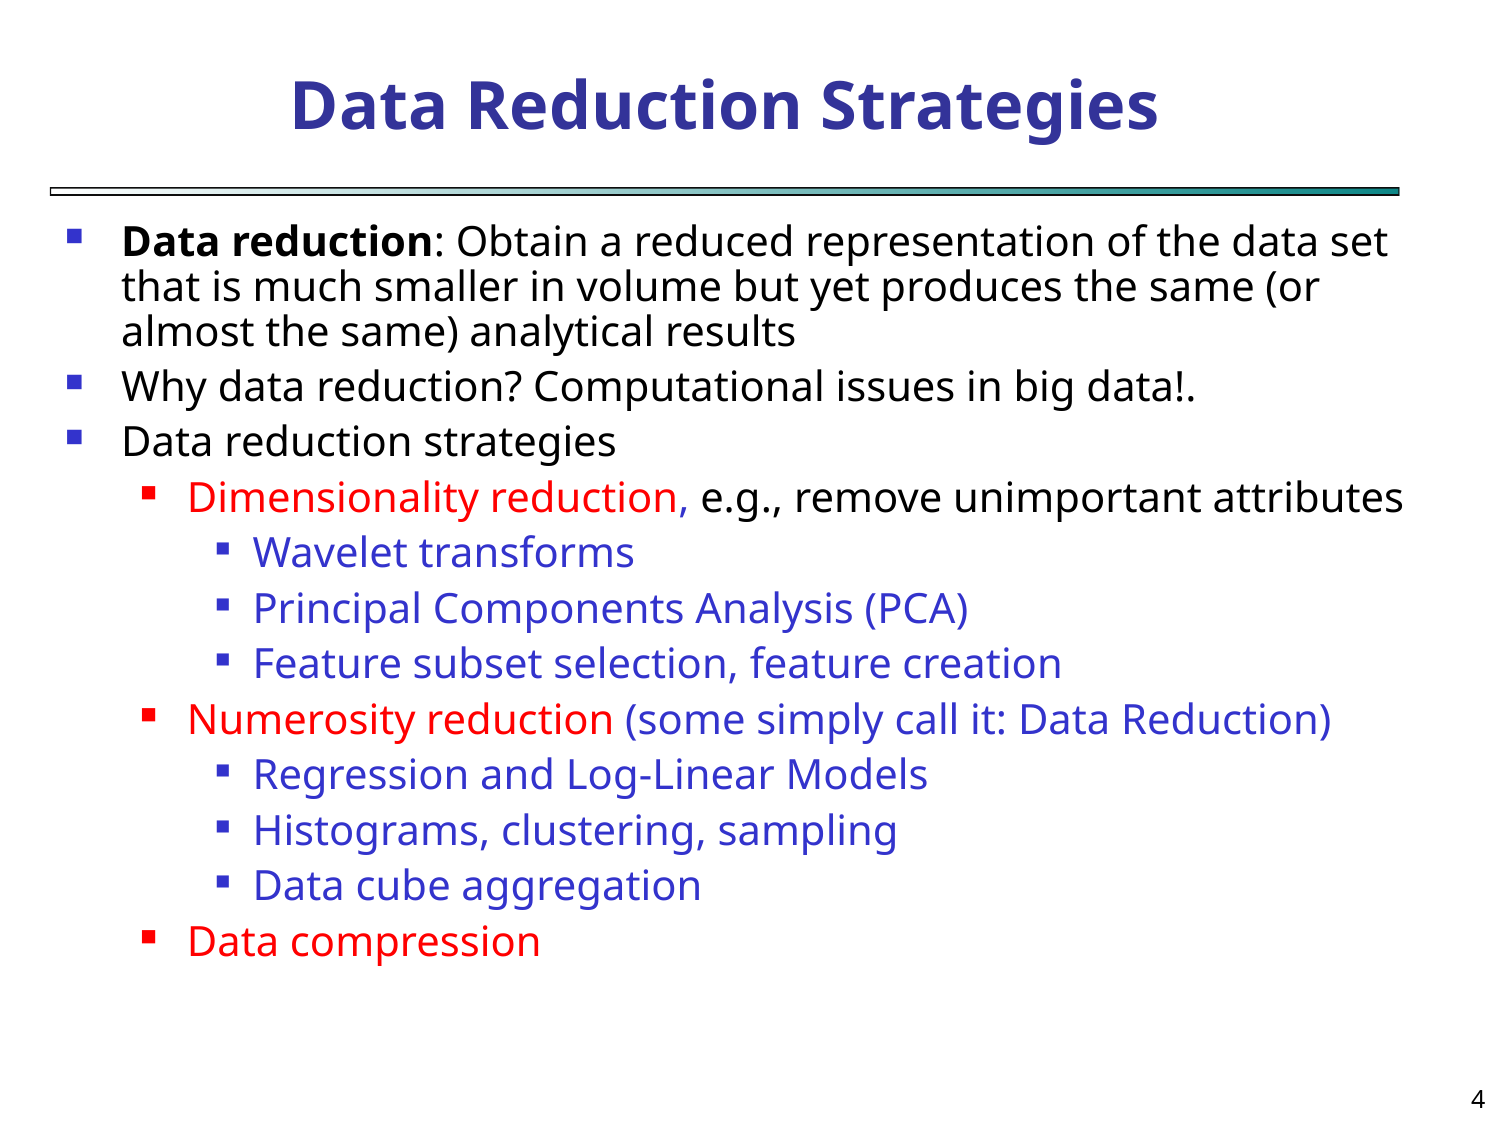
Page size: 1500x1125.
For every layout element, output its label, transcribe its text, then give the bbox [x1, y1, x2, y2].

list Data reduction: Obtain a reduced representation of the data set that is much smaller in volume but yet produces the same (or almost the same) analytical results Why data reduction? Computational issues in big data!. Data reduction strategies Dimensionality reduction, e.g., remove unimportant attributes Wavelet transforms Principal Components Analysis (PCA) Feature subset selection, feature creation Numerosity reduction (some simply call it: Data Reduction) Regression and Log-Linear Models Histograms, clustering, sampling Data cube aggregation Data compression [50, 212, 1463, 1101]
text_box <number> [1187, 1062, 1500, 1125]
title Data Reduction Strategies [212, 37, 1238, 150]
